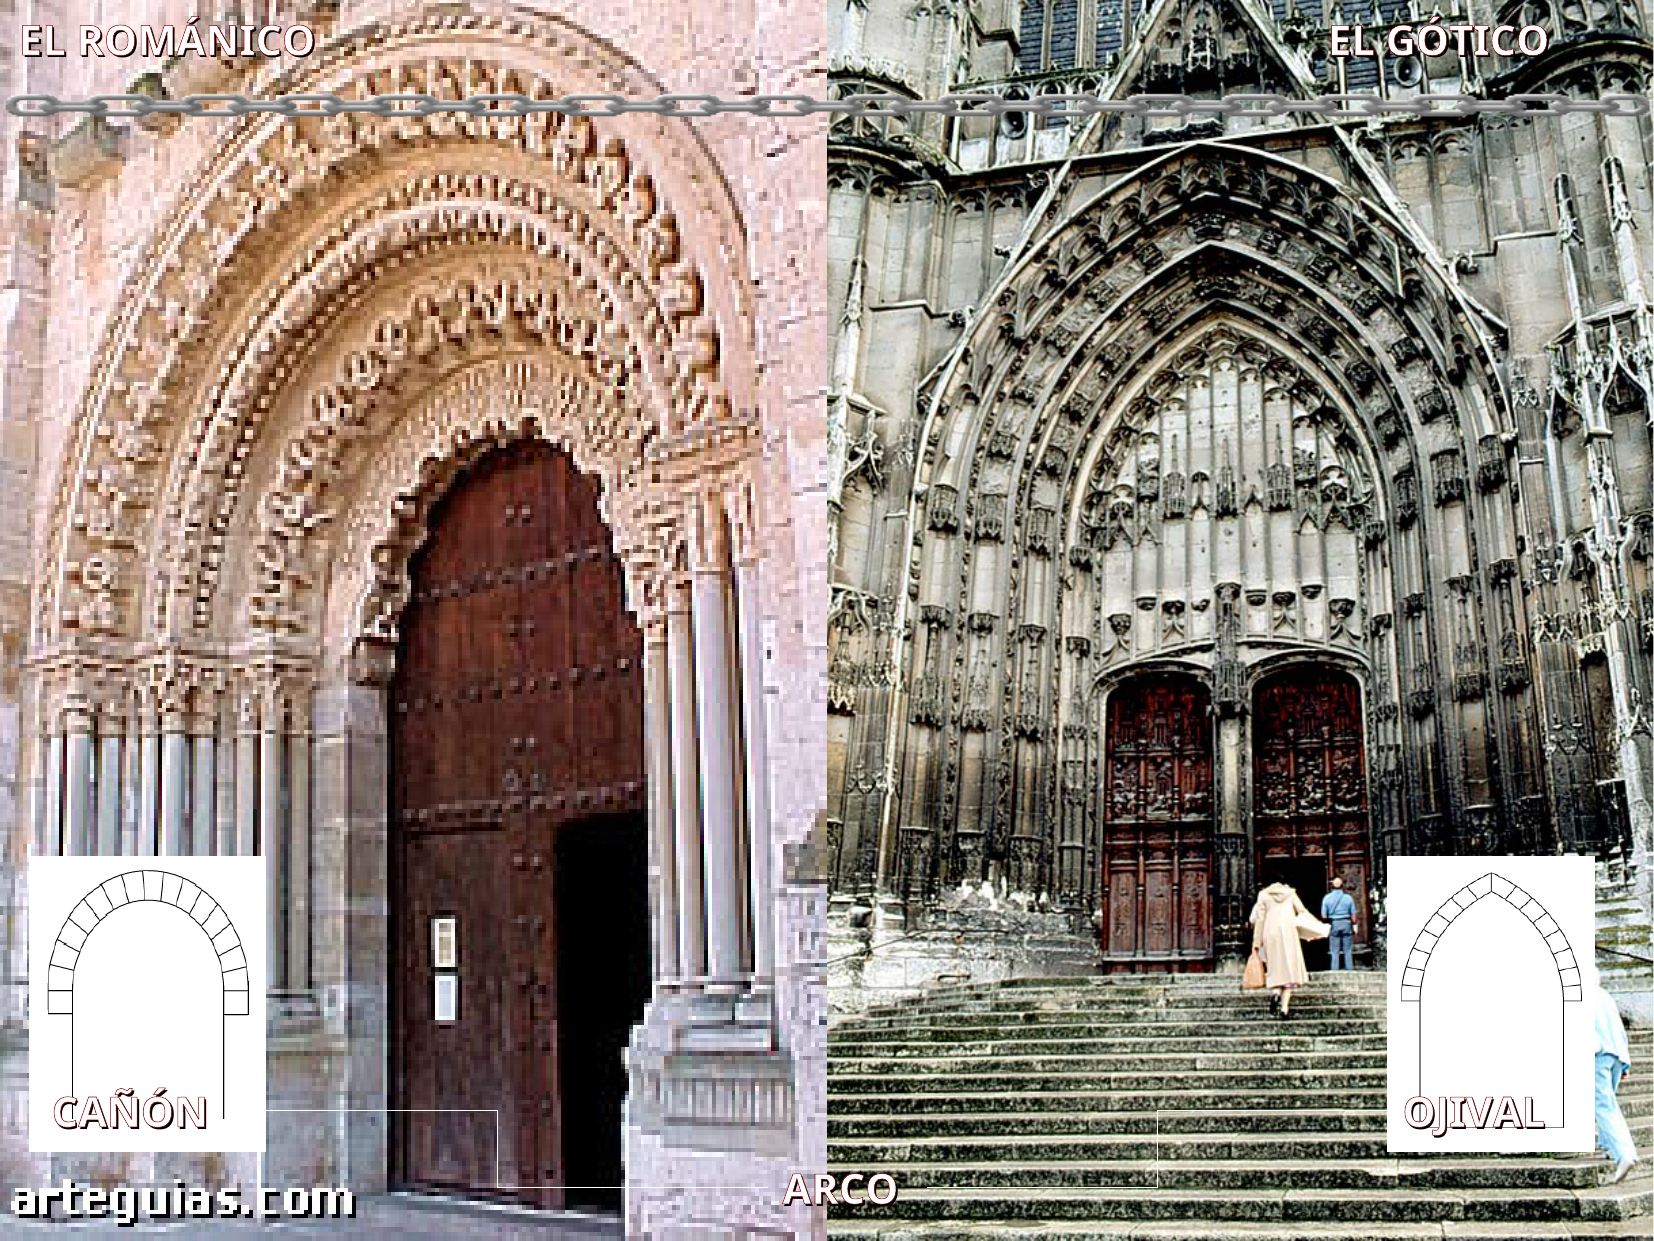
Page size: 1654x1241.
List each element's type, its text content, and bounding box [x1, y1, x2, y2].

text_box EL ROMÁNICO [4, 3, 370, 67]
text_box EL GÓTICO [1313, 3, 1597, 67]
text_box ARCO [767, 1151, 928, 1216]
text_box CAÑÓN [36, 1074, 229, 1139]
picture [0, 0, 1654, 1241]
text_box OJIVAL [1387, 1074, 1593, 1139]
